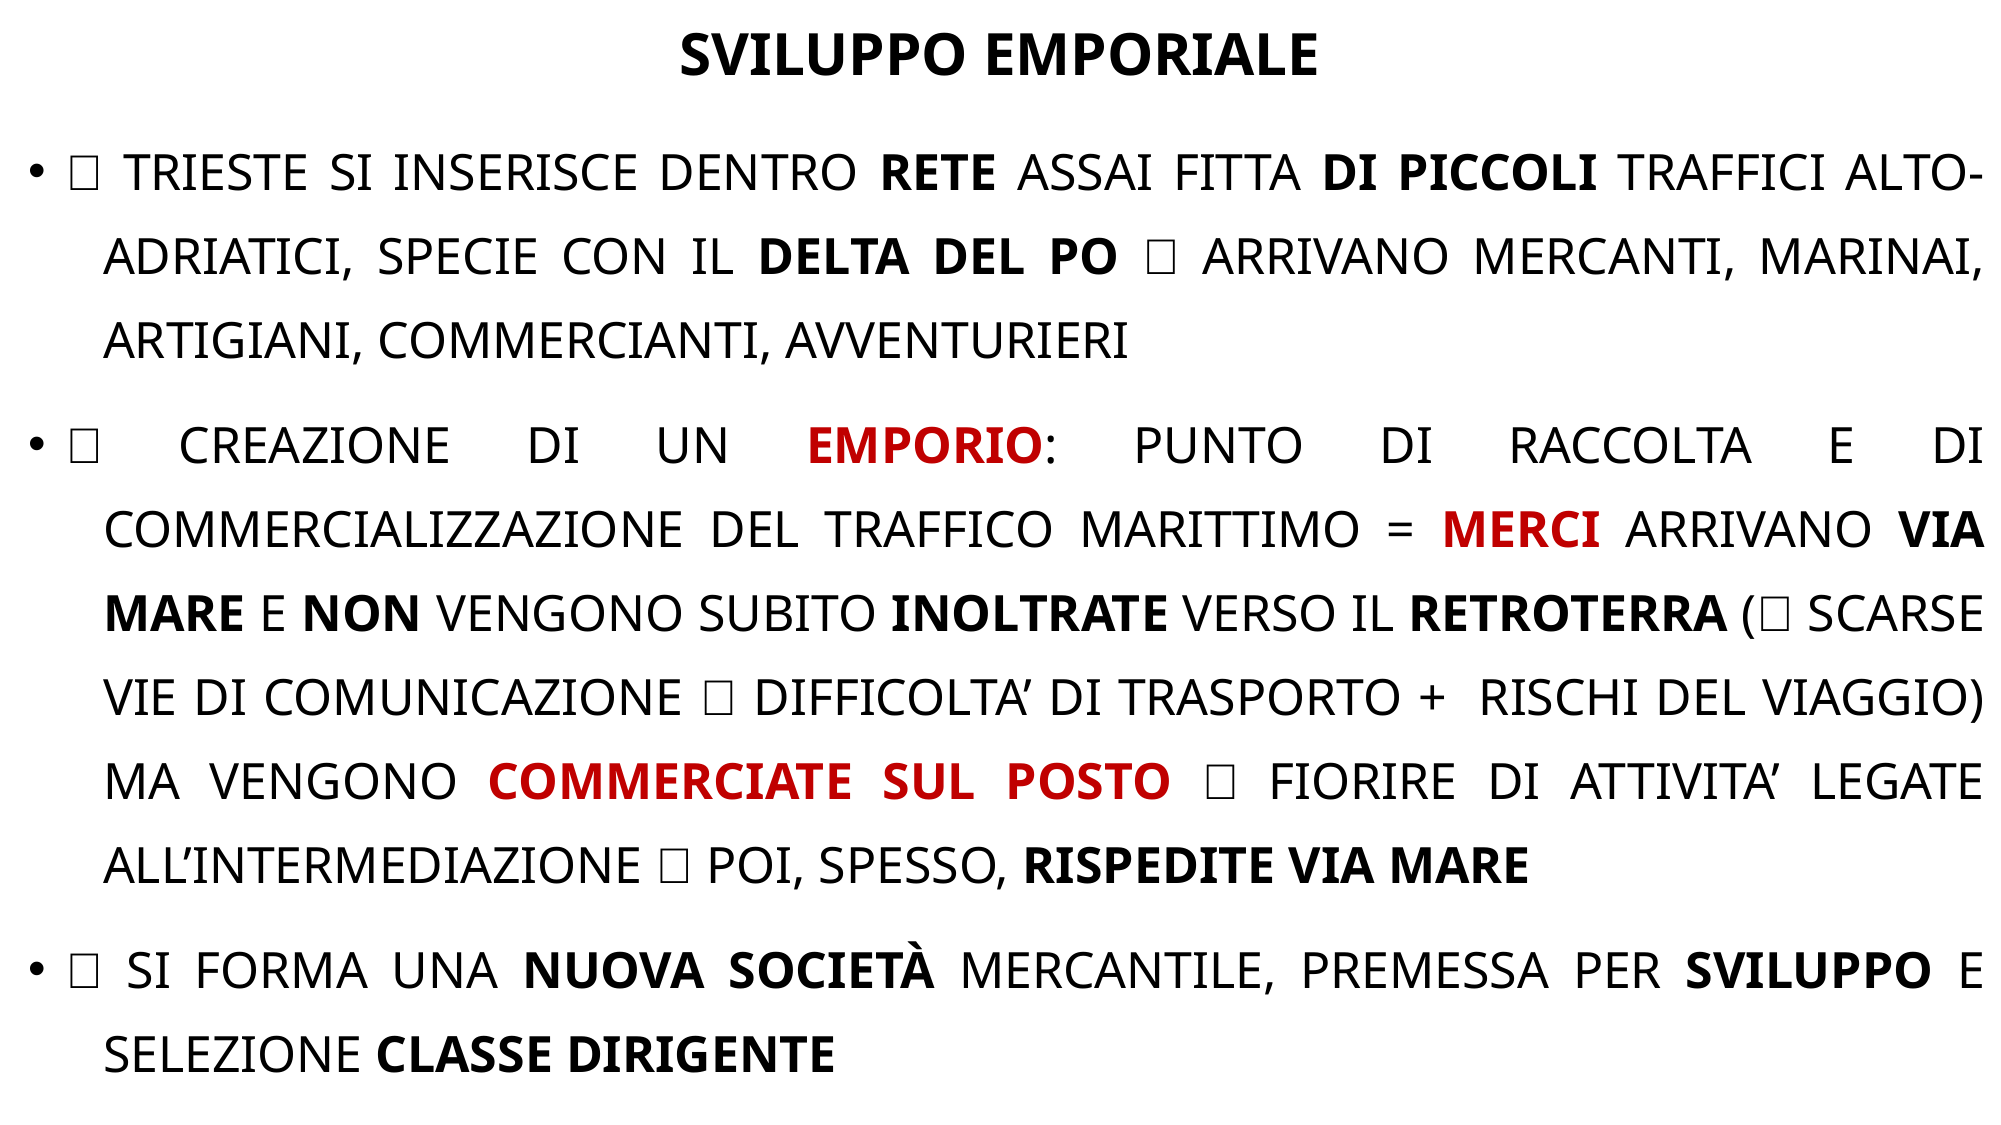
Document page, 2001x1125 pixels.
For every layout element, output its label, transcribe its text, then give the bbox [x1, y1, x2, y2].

list  TRIESTE SI INSERISCE DENTRO RETE ASSAI FITTA DI PICCOLI TRAFFICI ALTO-ADRIATICI, SPECIE CON IL DELTA DEL PO  ARRIVANO MERCANTI, MARINAI, ARTIGIANI, COMMERCIANTI, AVVENTURIERI  CREAZIONE DI UN EMPORIO: PUNTO DI RACCOLTA E DI COMMERCIALIZZAZIONE DEL TRAFFICO MARITTIMO = MERCI ARRIVANO VIA MARE E NON VENGONO SUBITO INOLTRATE VERSO IL RETROTERRA ( SCARSE VIE DI COMUNICAZIONE  DIFFICOLTA’ DI TRASPORTO + RISCHI DEL VIAGGIO) MA VENGONO COMMERCIATE SUL POSTO  FIORIRE DI ATTIVITA’ LEGATE ALL’INTERMEDIAZIONE  POI, SPESSO, RISPEDITE VIA MARE  SI FORMA UNA NUOVA SOCIETÀ MERCANTILE, PREMESSA PER SVILUPPO E SELEZIONE CLASSE DIRIGENTE [13, 109, 2000, 1109]
title SVILUPPO EMPORIALE [137, 16, 1863, 98]
